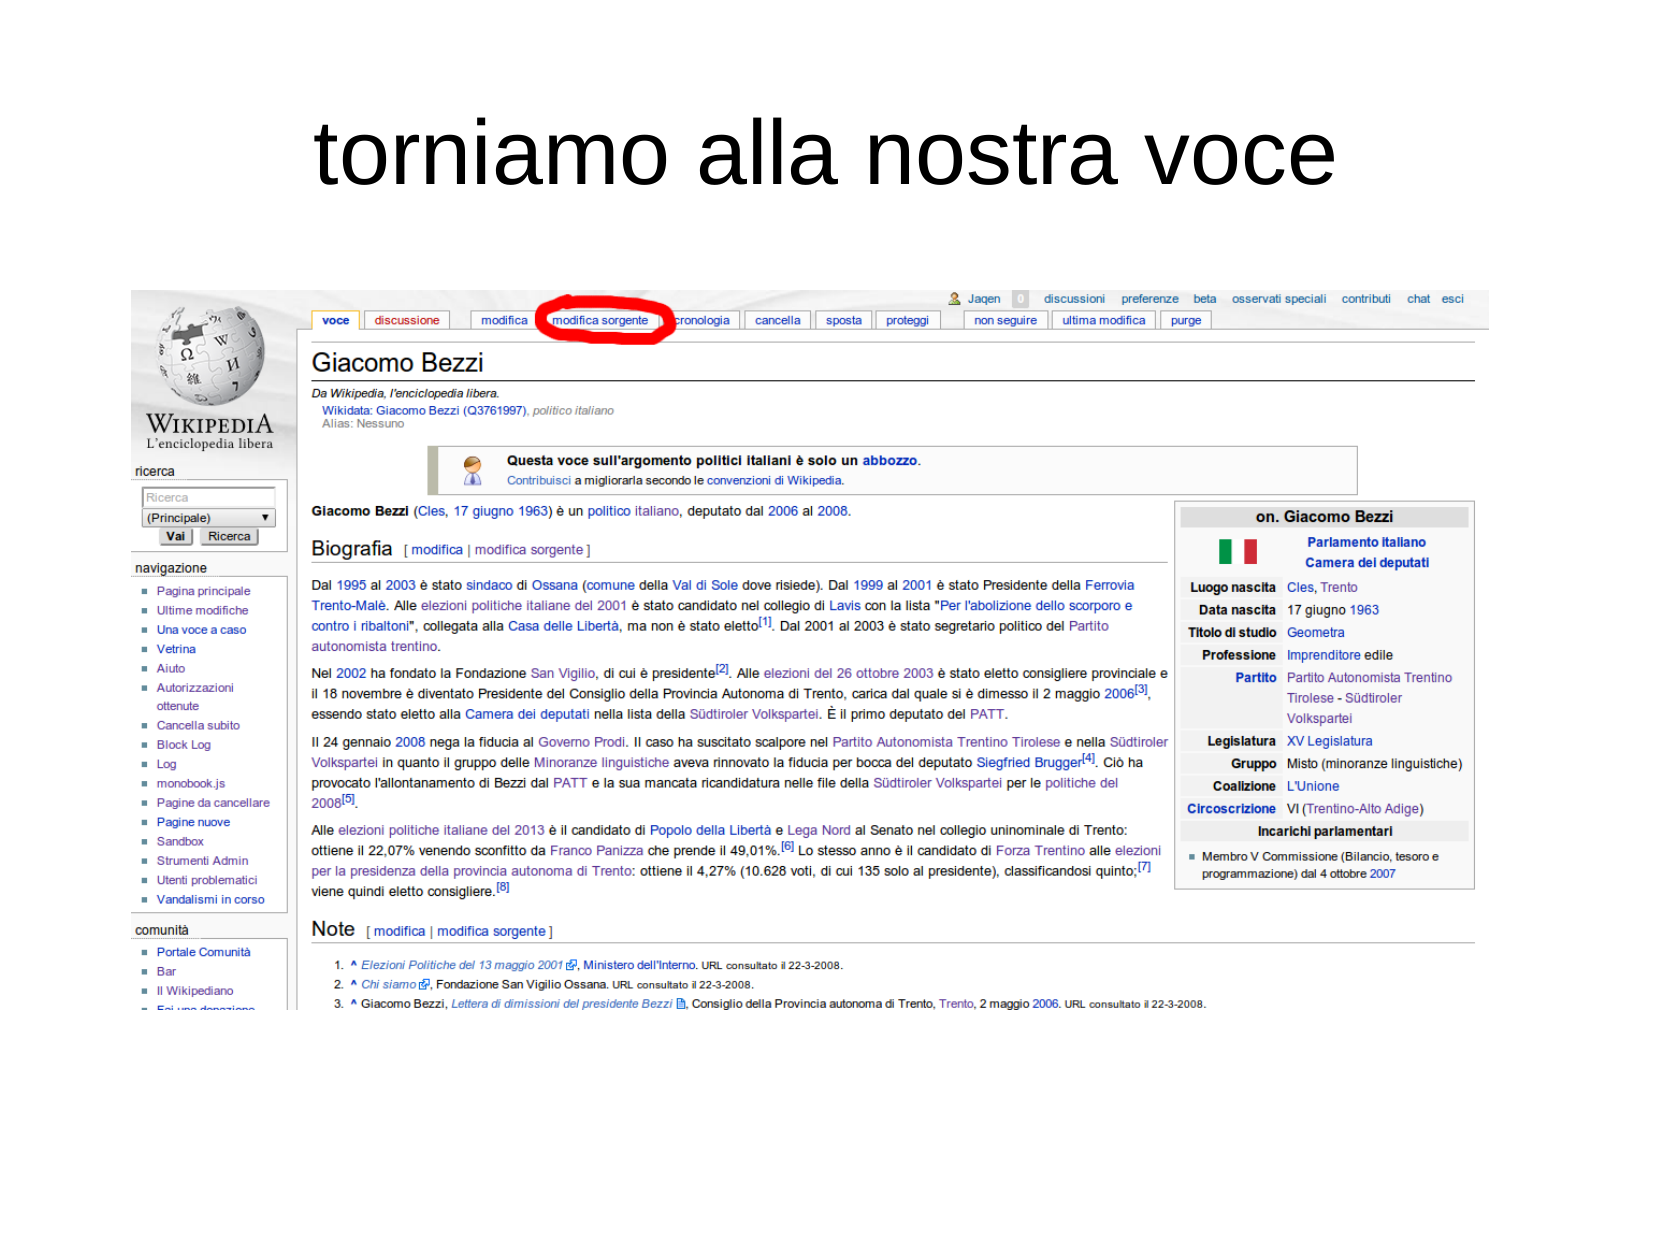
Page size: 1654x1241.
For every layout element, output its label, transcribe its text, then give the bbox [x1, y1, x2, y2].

title torniamo alla nostra voce [82, 49, 1571, 257]
picture [131, 290, 1489, 1010]
